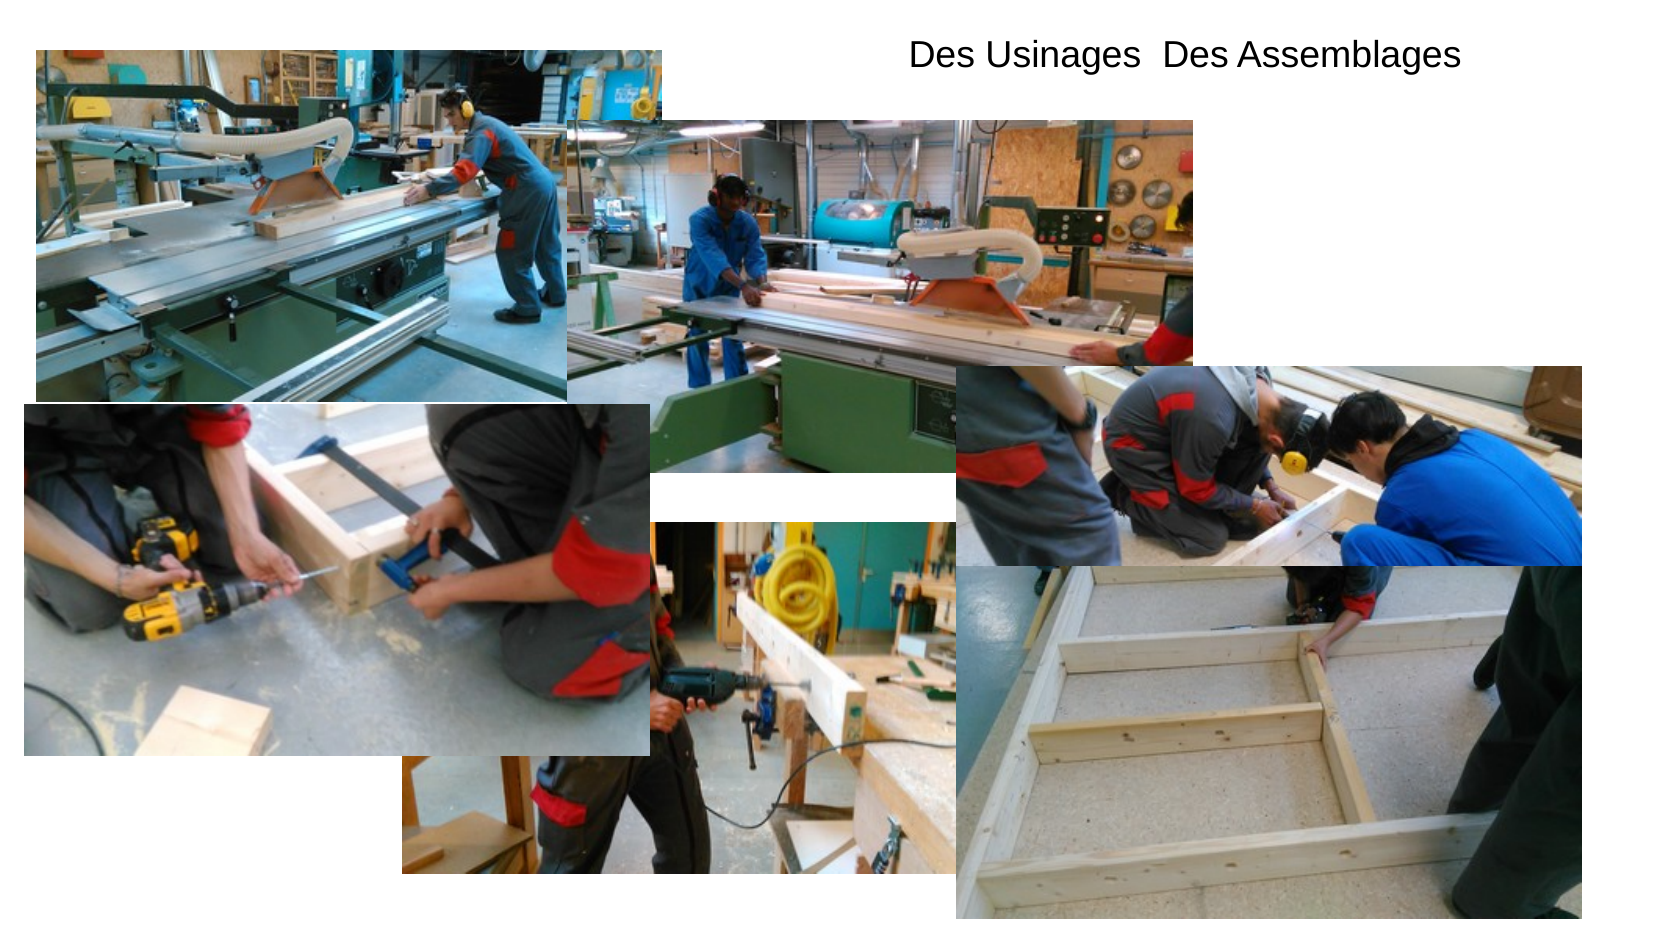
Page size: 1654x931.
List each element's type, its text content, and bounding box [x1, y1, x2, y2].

text_box Des Usinages Des Assemblages [893, 25, 1477, 83]
picture [24, 50, 1582, 919]
